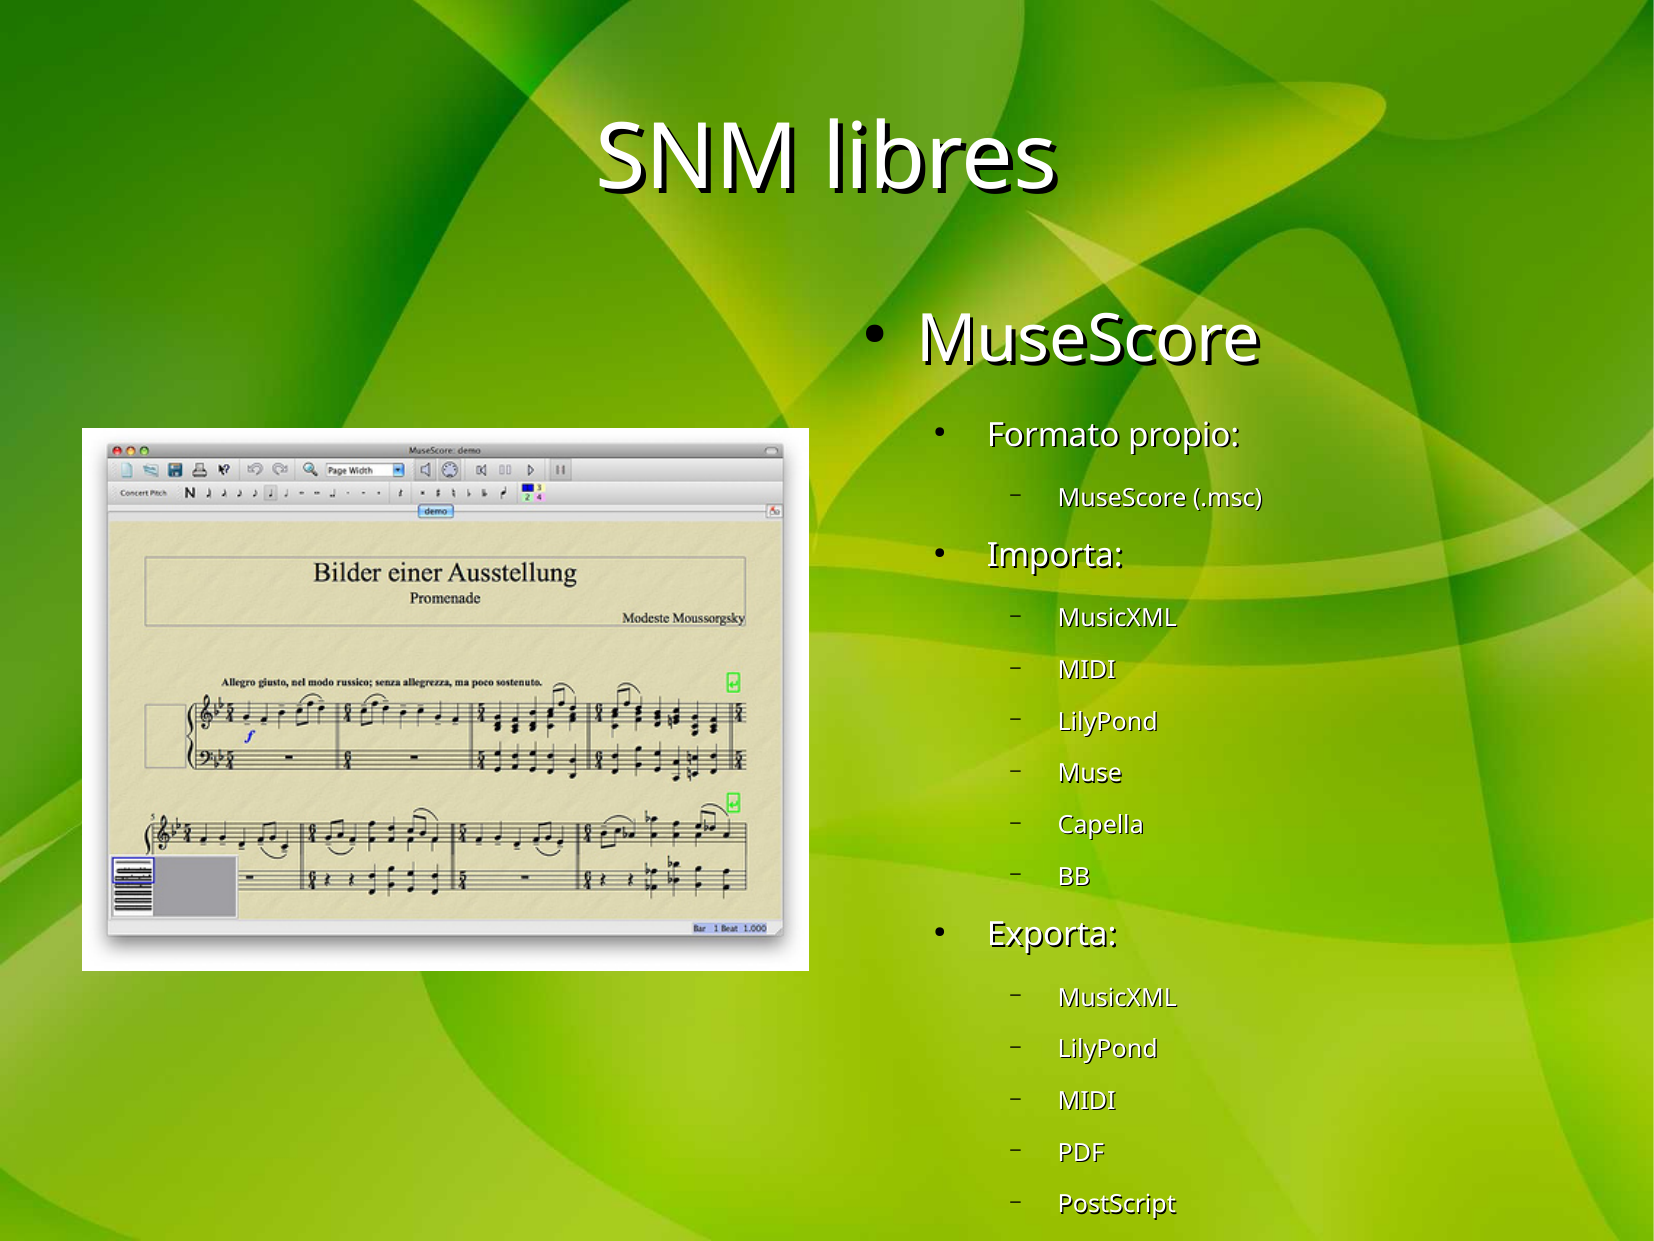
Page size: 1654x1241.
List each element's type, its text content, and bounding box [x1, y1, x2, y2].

picture [0, 0, 1654, 1241]
title SNM libres [82, 49, 1571, 257]
list MuseScore Formato propio: MuseScore (.msc) Importa: MusicXML MIDI LilyPond Muse Capella BB Exporta: MusicXML LilyPond MIDI PDF PostScript PNG SVG [845, 290, 1572, 1225]
